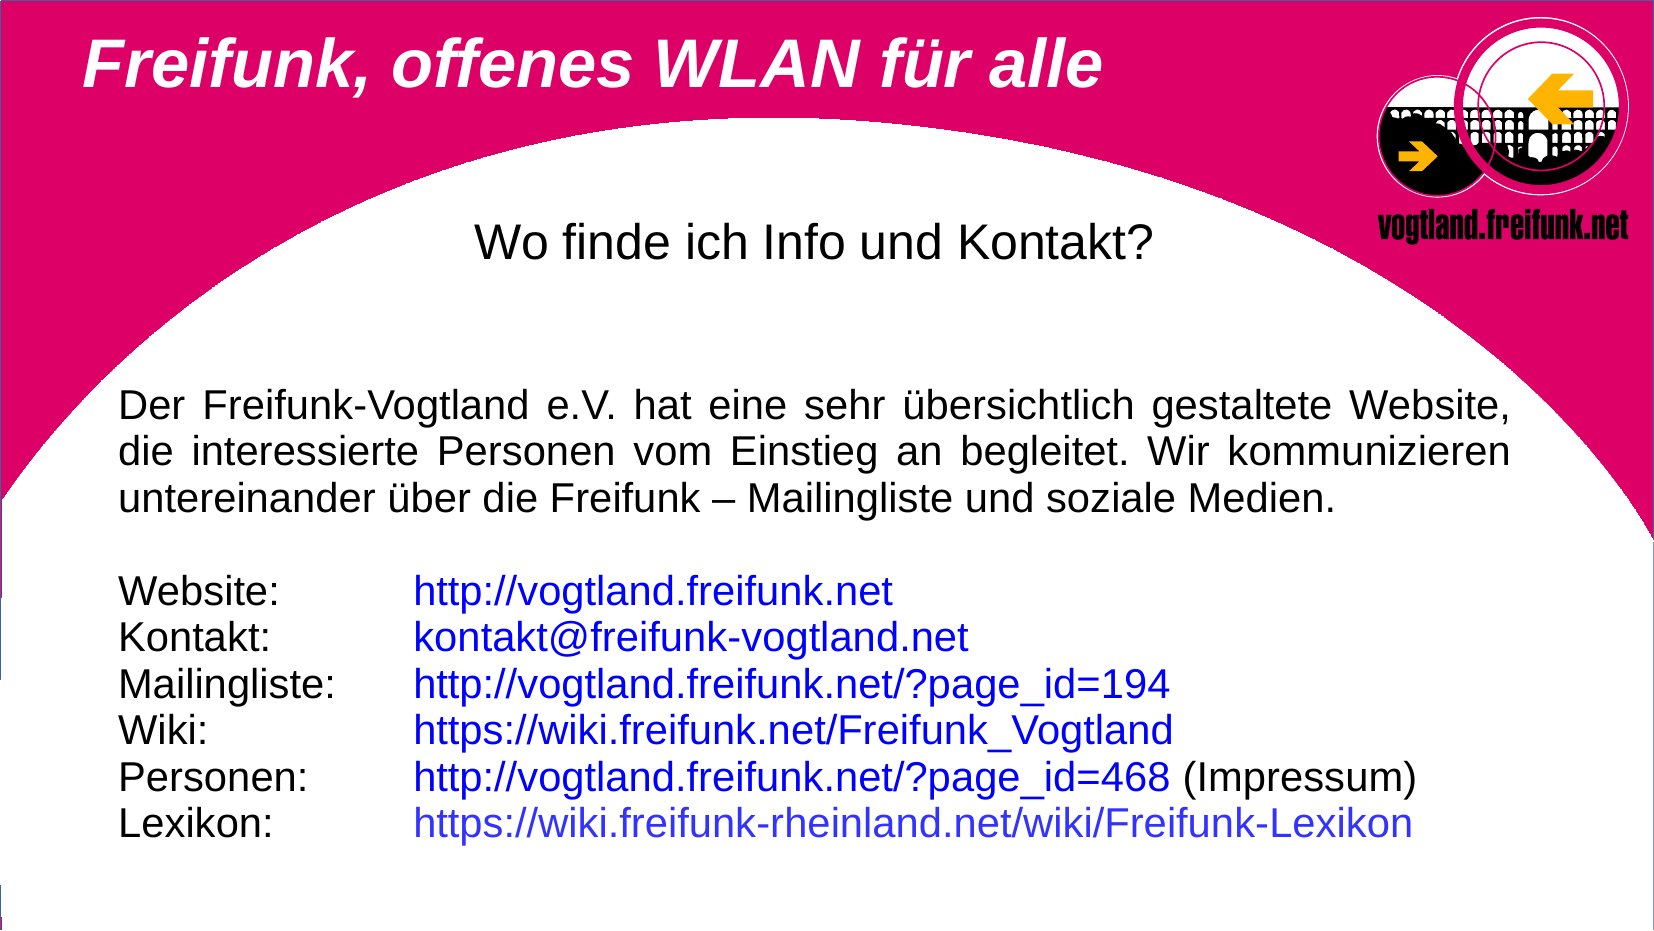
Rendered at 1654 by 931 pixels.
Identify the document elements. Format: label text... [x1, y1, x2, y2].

text_box [0, 0, 1654, 931]
subtitle Wo finde ich Info und Kontakt? Der Freifunk-Vogtland e.V. hat eine sehr übersichtlich gestaltete Website, die interessierte Personen vom Einstieg an begleitet. Wir kommunizieren untereinander über die Freifunk – Mailingliste und soziale Medien. Website: http://vogtland.freifunk.net Kontakt: kontakt@freifunk-vogtland.net Mailingliste: http://vogtland.freifunk.net/?page_id=194 Wiki: https://wiki.freifunk.net/Freifunk_Vogtland Personen: http://vogtland.freifunk.net/?page_id=468 (Impressum) Lexikon: https://wiki.freifunk-rheinland.net/wiki/Freifunk-Lexikon [118, 158, 1512, 893]
picture [1375, 16, 1630, 247]
title Freifunk, offenes WLAN für alle [82, 17, 1571, 111]
